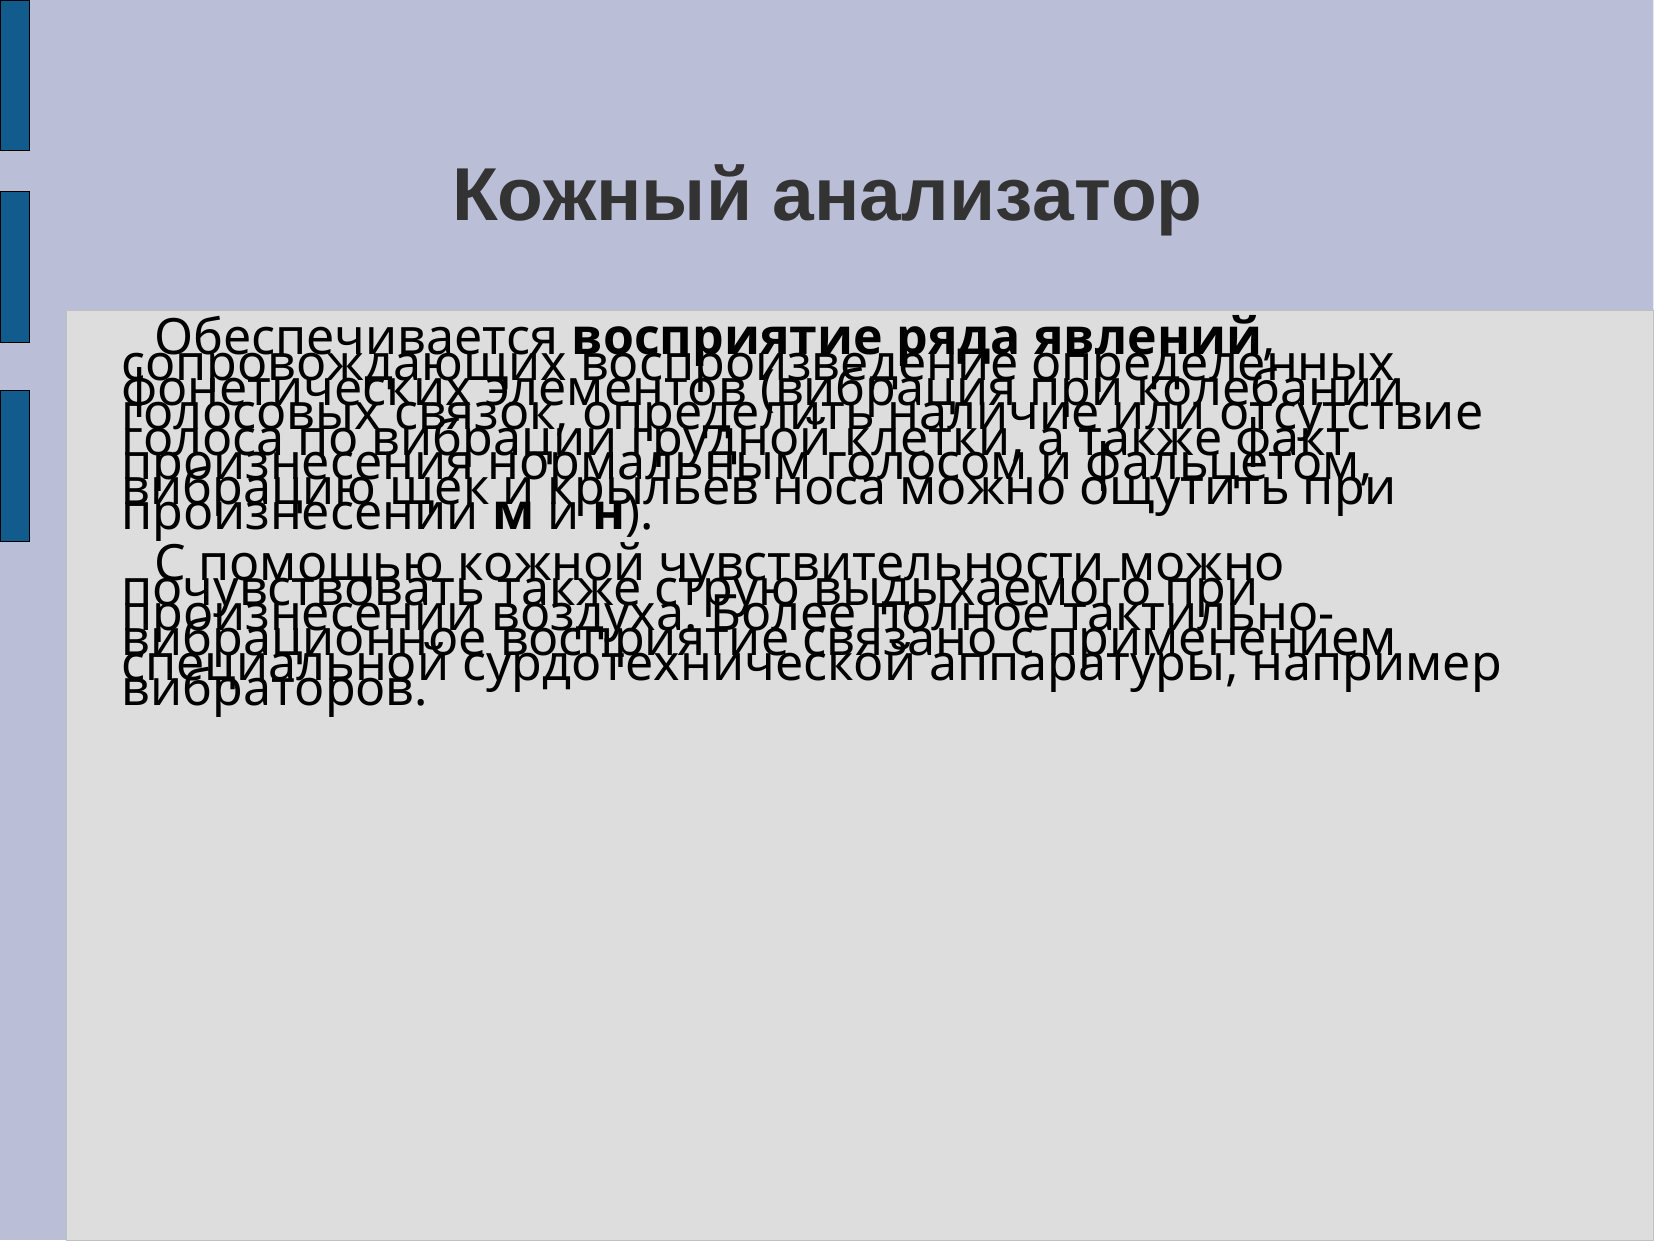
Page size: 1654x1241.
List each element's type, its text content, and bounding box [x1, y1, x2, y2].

title Кожный анализатор [121, 91, 1534, 299]
list Обеспечивается восприятие ряда явлений, сопровождающих воспроизведение определенных фонетических элементов (вибрация при колебании голосовых связок, определить наличие или отсутствие голоса по вибрации грудной клетки, а также факт произнесения нормальным голосом и фальцетом, вибрацию щек и крыльев носа можно ощутить при произнесении м и н). С помощью кожной чувствительности можно почувствовать также струю выдыхаемого при произнесении воздуха. Более полное тактильно-вибрационное восприятие связано с применением специальной сурдотехнической аппаратуры, например вибраторов. [121, 344, 1534, 1127]
